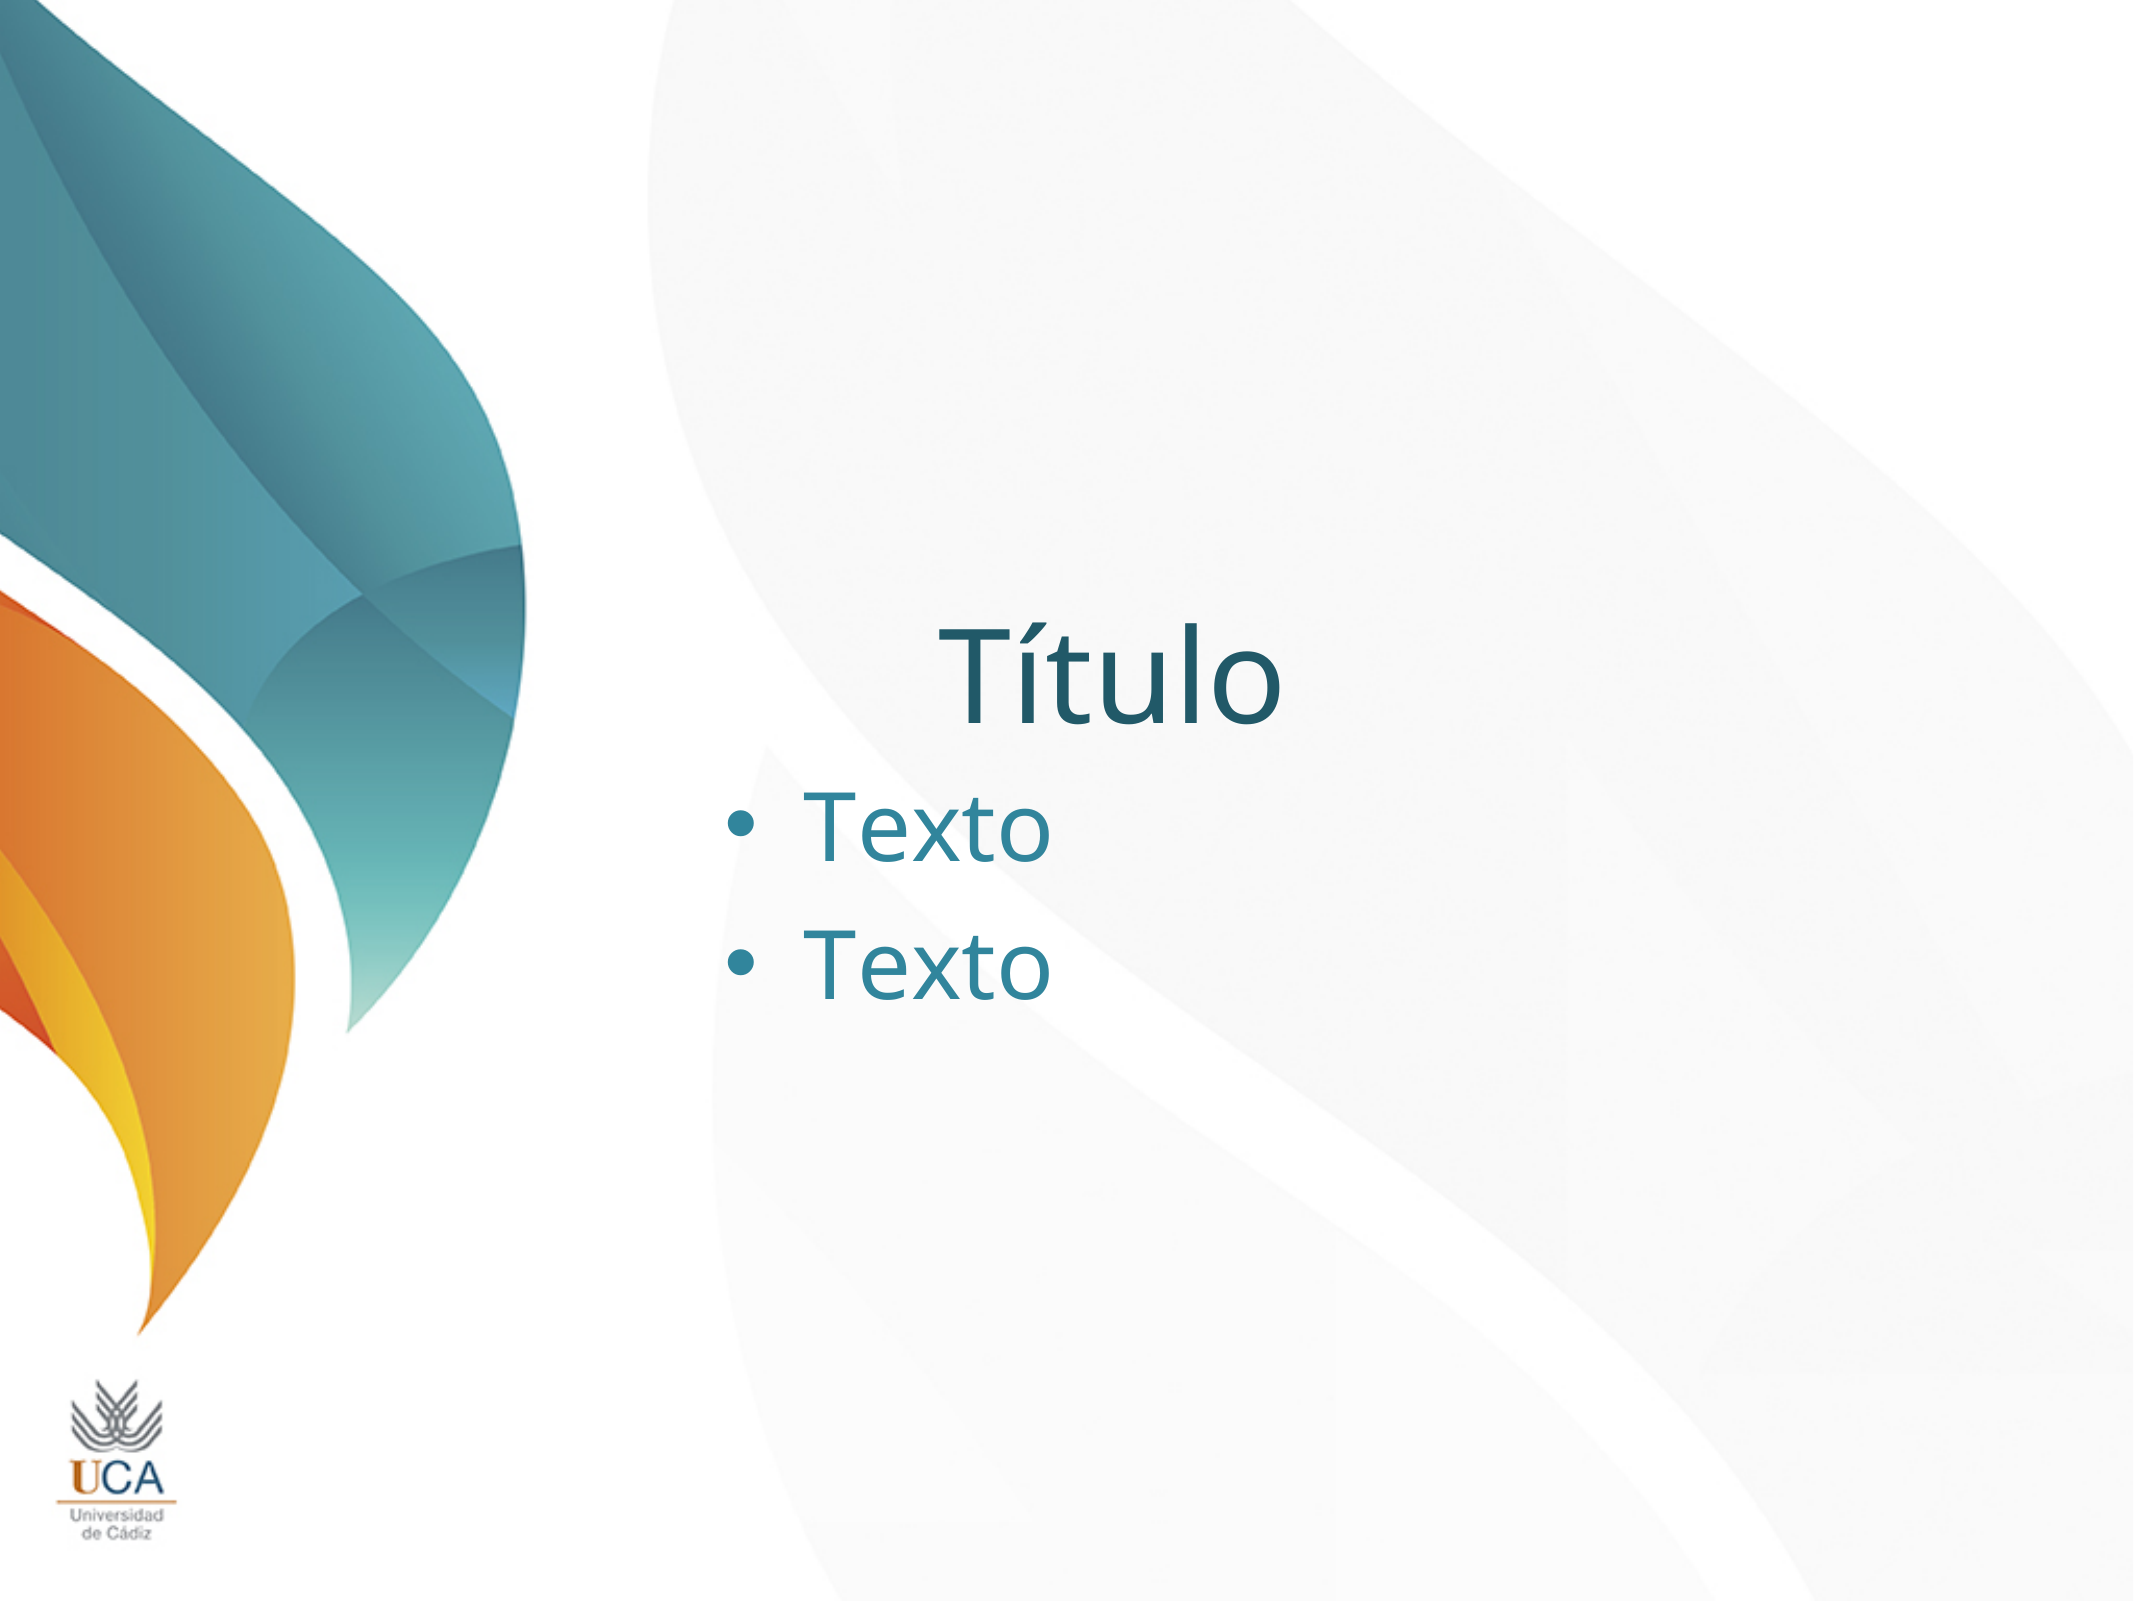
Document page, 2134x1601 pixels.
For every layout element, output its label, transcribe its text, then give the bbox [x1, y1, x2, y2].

list Texto Texto [702, 754, 1524, 1533]
title Título [702, 581, 1524, 754]
picture [0, 0, 2134, 1601]
